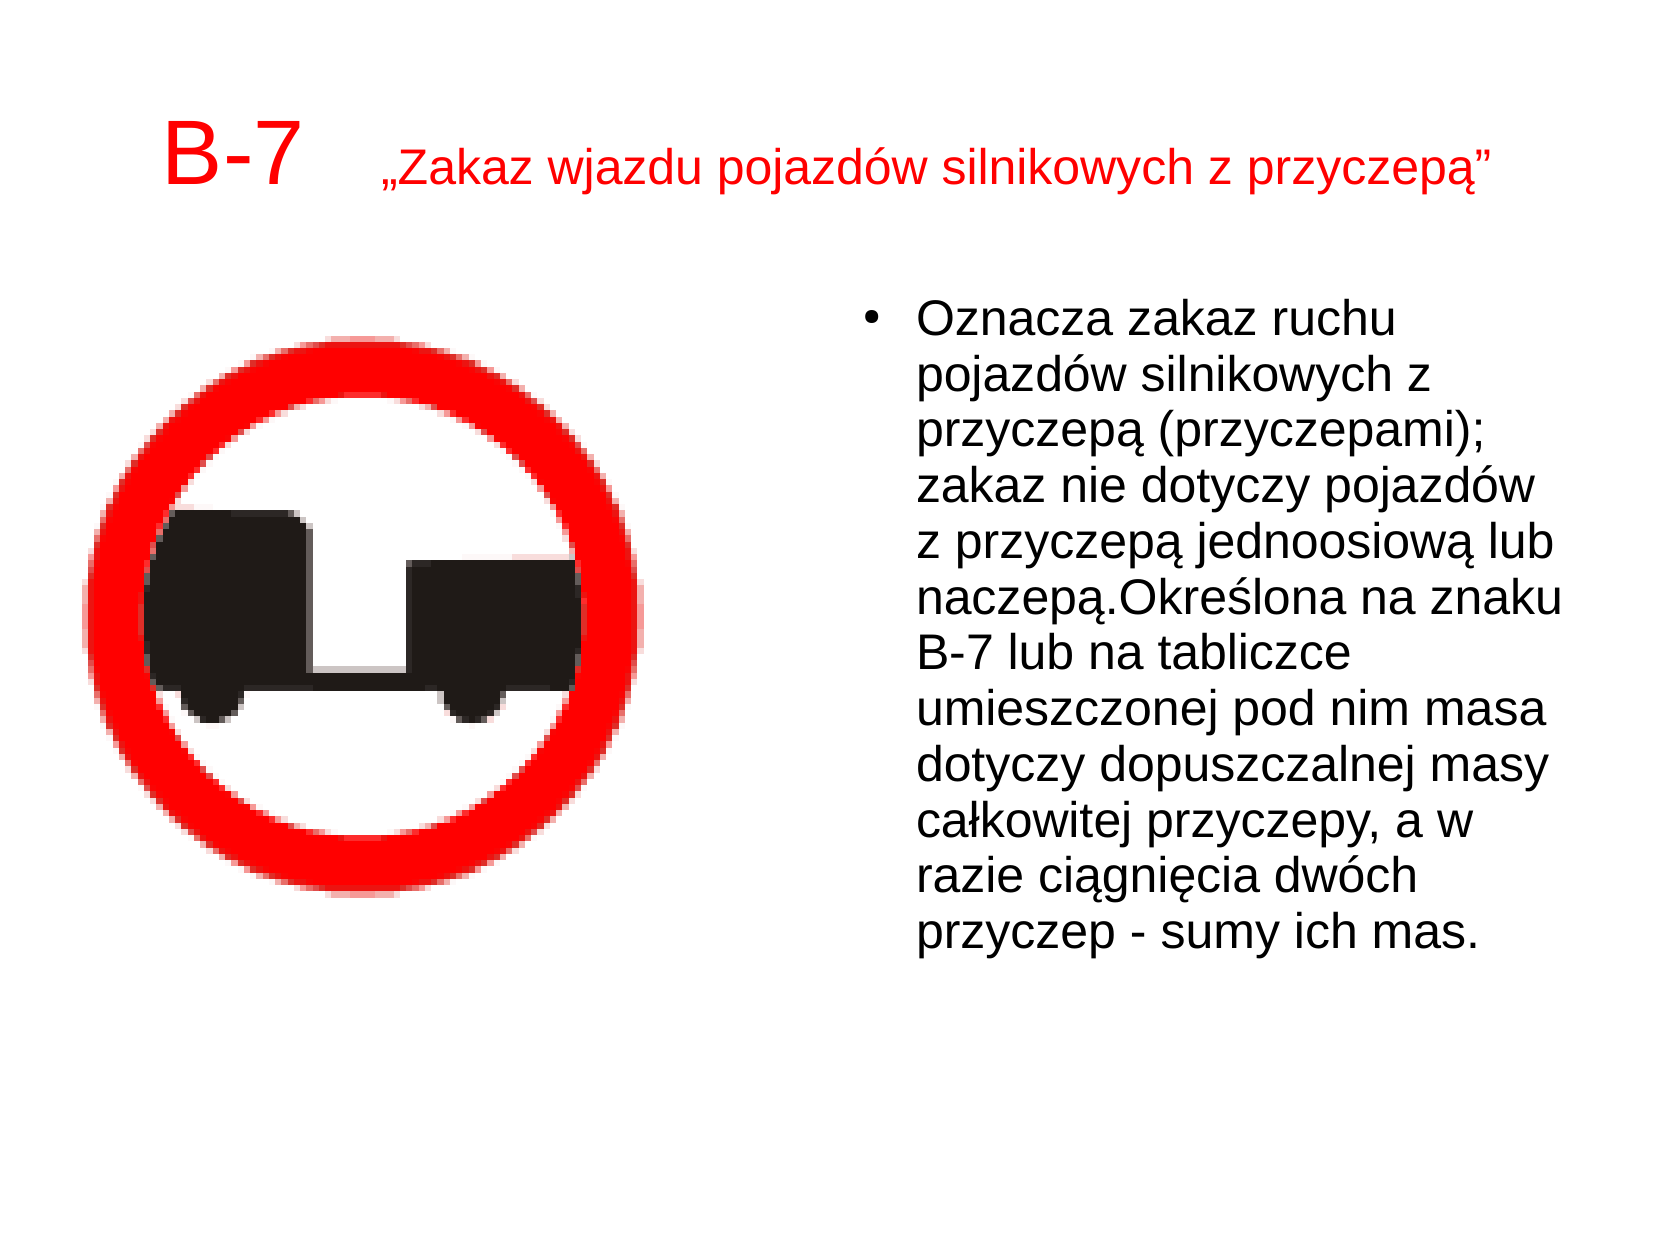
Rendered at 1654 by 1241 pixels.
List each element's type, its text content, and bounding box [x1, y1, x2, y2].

list Oznacza zakaz ruchu pojazdów silnikowych z przyczepą (przyczepami); zakaz nie dotyczy pojazdów z przyczepą jednoosiową lub naczepą.Określona na znaku B-7 lub na tabliczce umieszczonej pod nim masa dotyczy dopuszczalnej masy całkowitej przyczepy, a w razie ciągnięcia dwóch przyczep - sumy ich mas. [845, 290, 1572, 1094]
picture [82, 336, 644, 898]
title B-7 „Zakaz wjazdu pojazdów silnikowych z przyczepą” [82, 56, 1571, 250]
